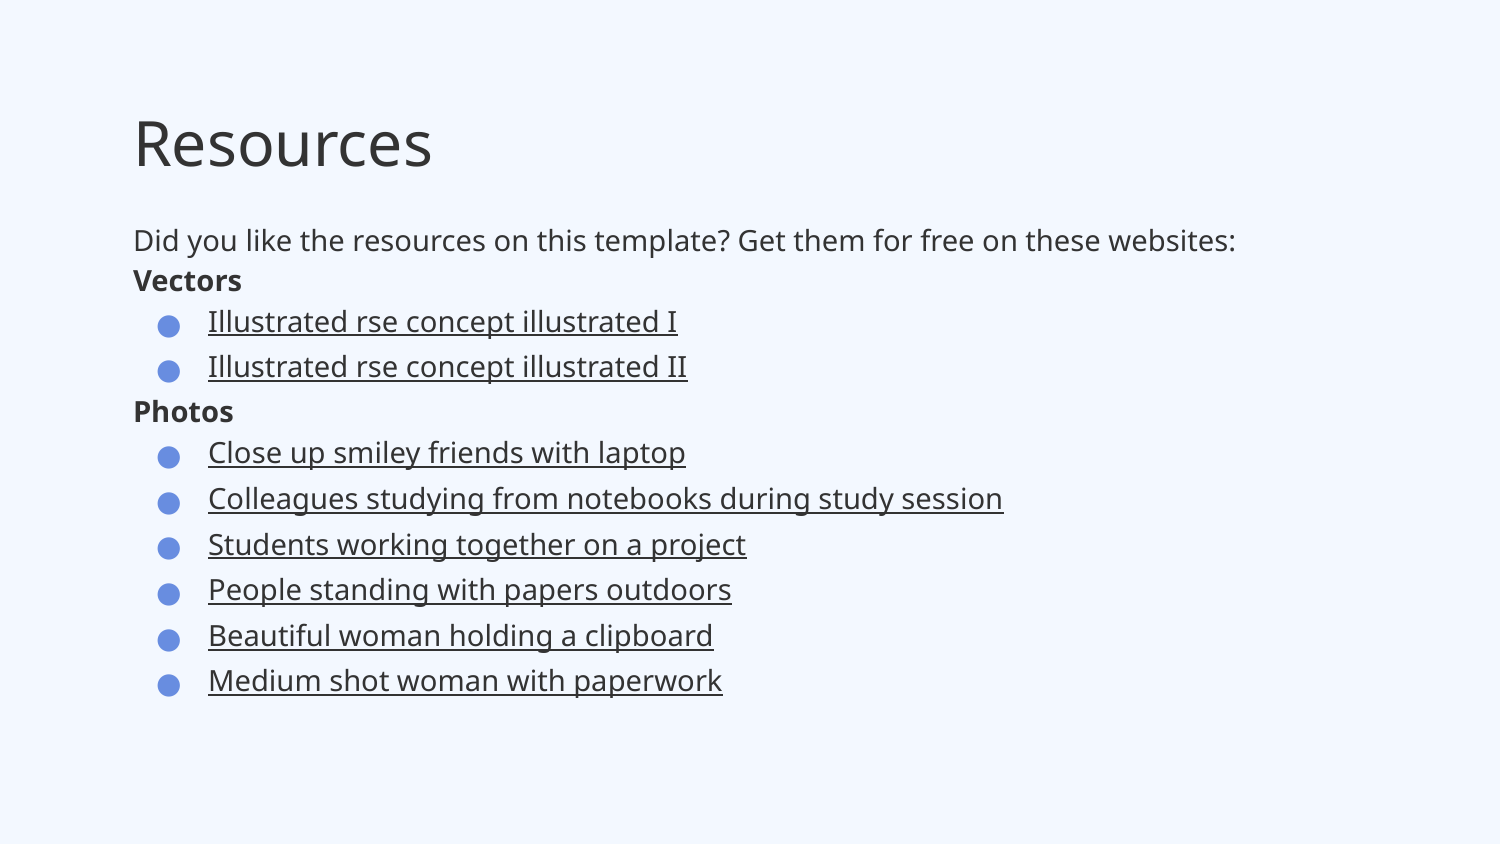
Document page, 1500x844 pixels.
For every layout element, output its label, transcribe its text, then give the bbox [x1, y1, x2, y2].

title Resources [118, 88, 1382, 183]
subtitle Did you like the resources on this template? Get them for free on these websites: Vectors Illustrated rse concept illustrated I Illustrated rse concept illustrated II Photos Close up smiley friends with laptop Colleagues studying from notebooks during study session Students working together on a project People standing with papers outdoors Beautiful woman holding a clipboard Medium shot woman with paperwork [118, 201, 1382, 756]
